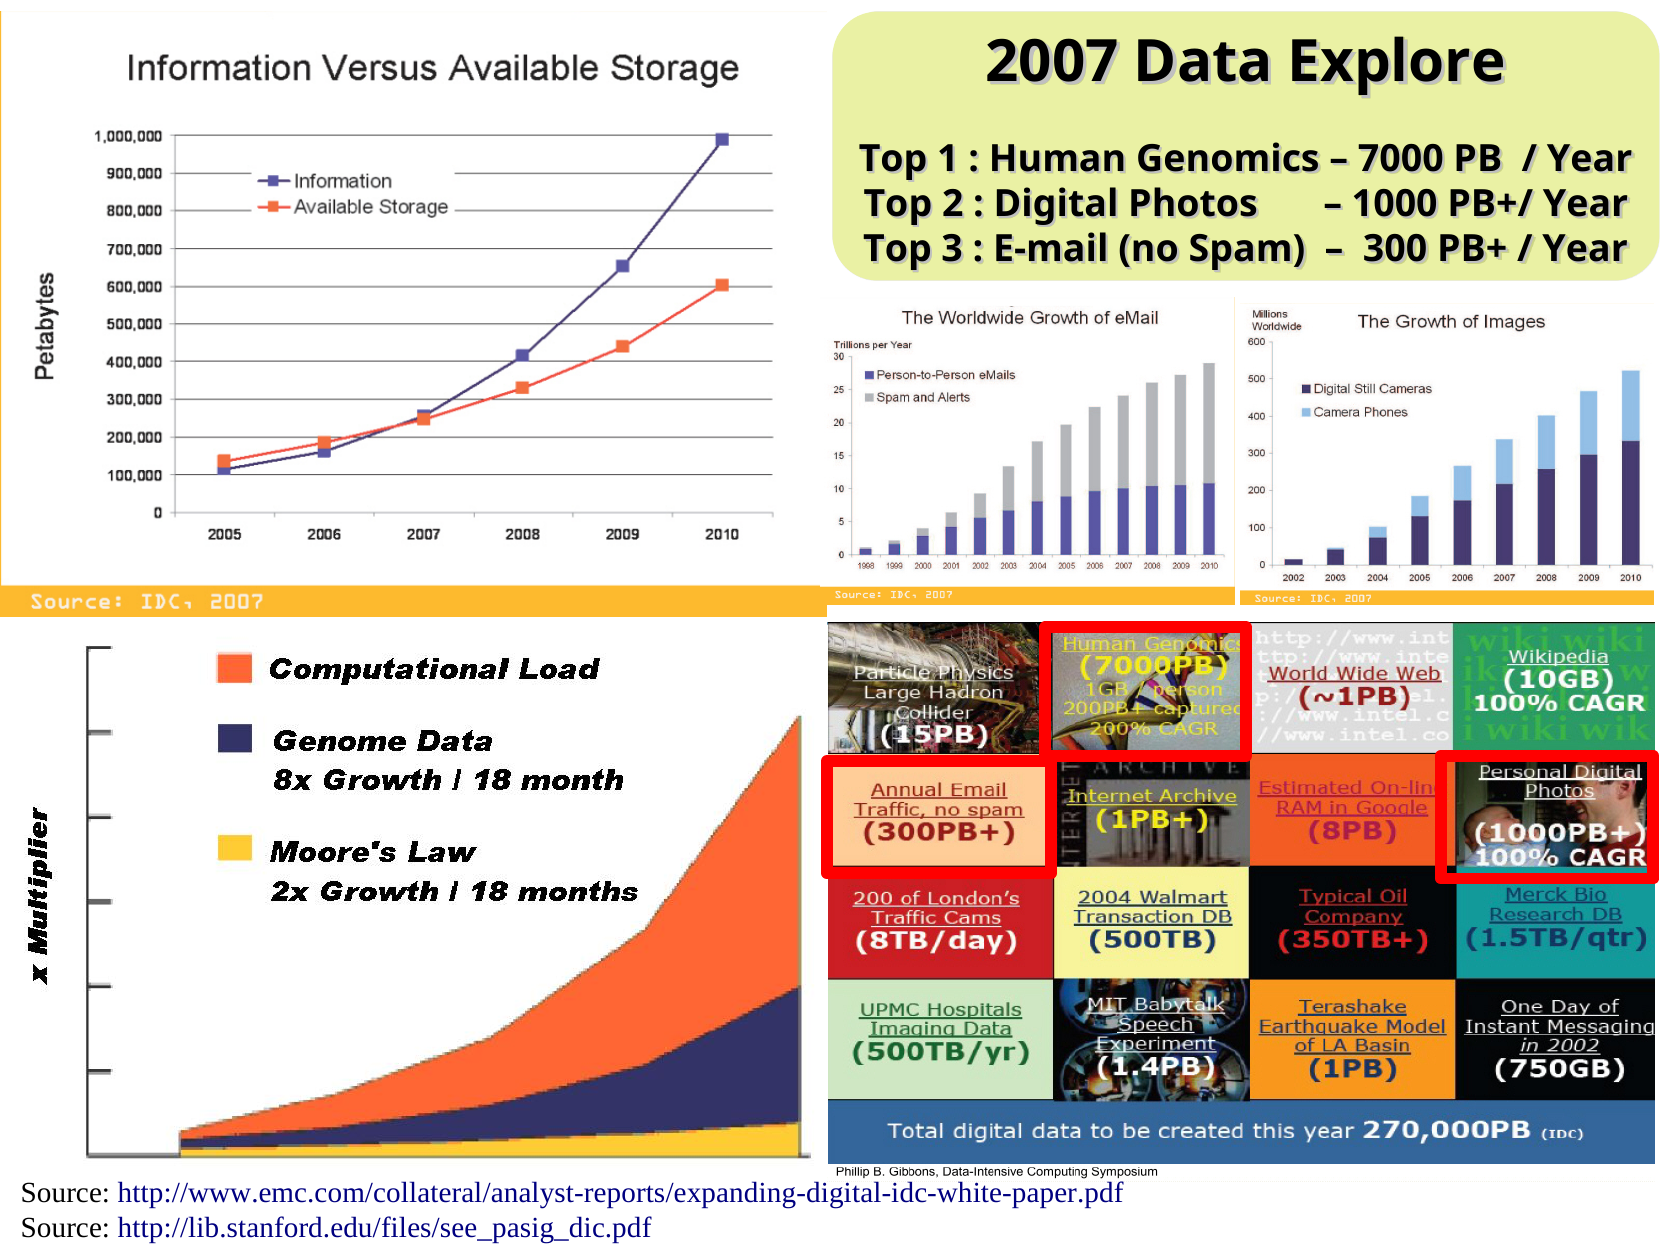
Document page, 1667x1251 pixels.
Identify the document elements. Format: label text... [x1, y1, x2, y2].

picture [1051, 633, 1240, 750]
picture [0, 621, 1655, 1182]
text_box 2007 Data Explore Top 1 : Human Genomics – 7000 PB / Year Top 2 : Digital Photos – 1000 PB+/ Year Top 3 : E-mail (no Spam) – 300 PB+ / Year [832, 11, 1660, 281]
picture [833, 767, 1045, 867]
picture [0, 11, 1235, 617]
text_box Source: http://www.emc.com/collateral/analyst-reports/expanding-digital-idc-white-paper.pdf Source: http://lib.stanford.edu/files/see_pasig_dic.pdf [5, 1165, 1276, 1251]
picture [1240, 303, 1654, 605]
picture [1447, 762, 1647, 873]
